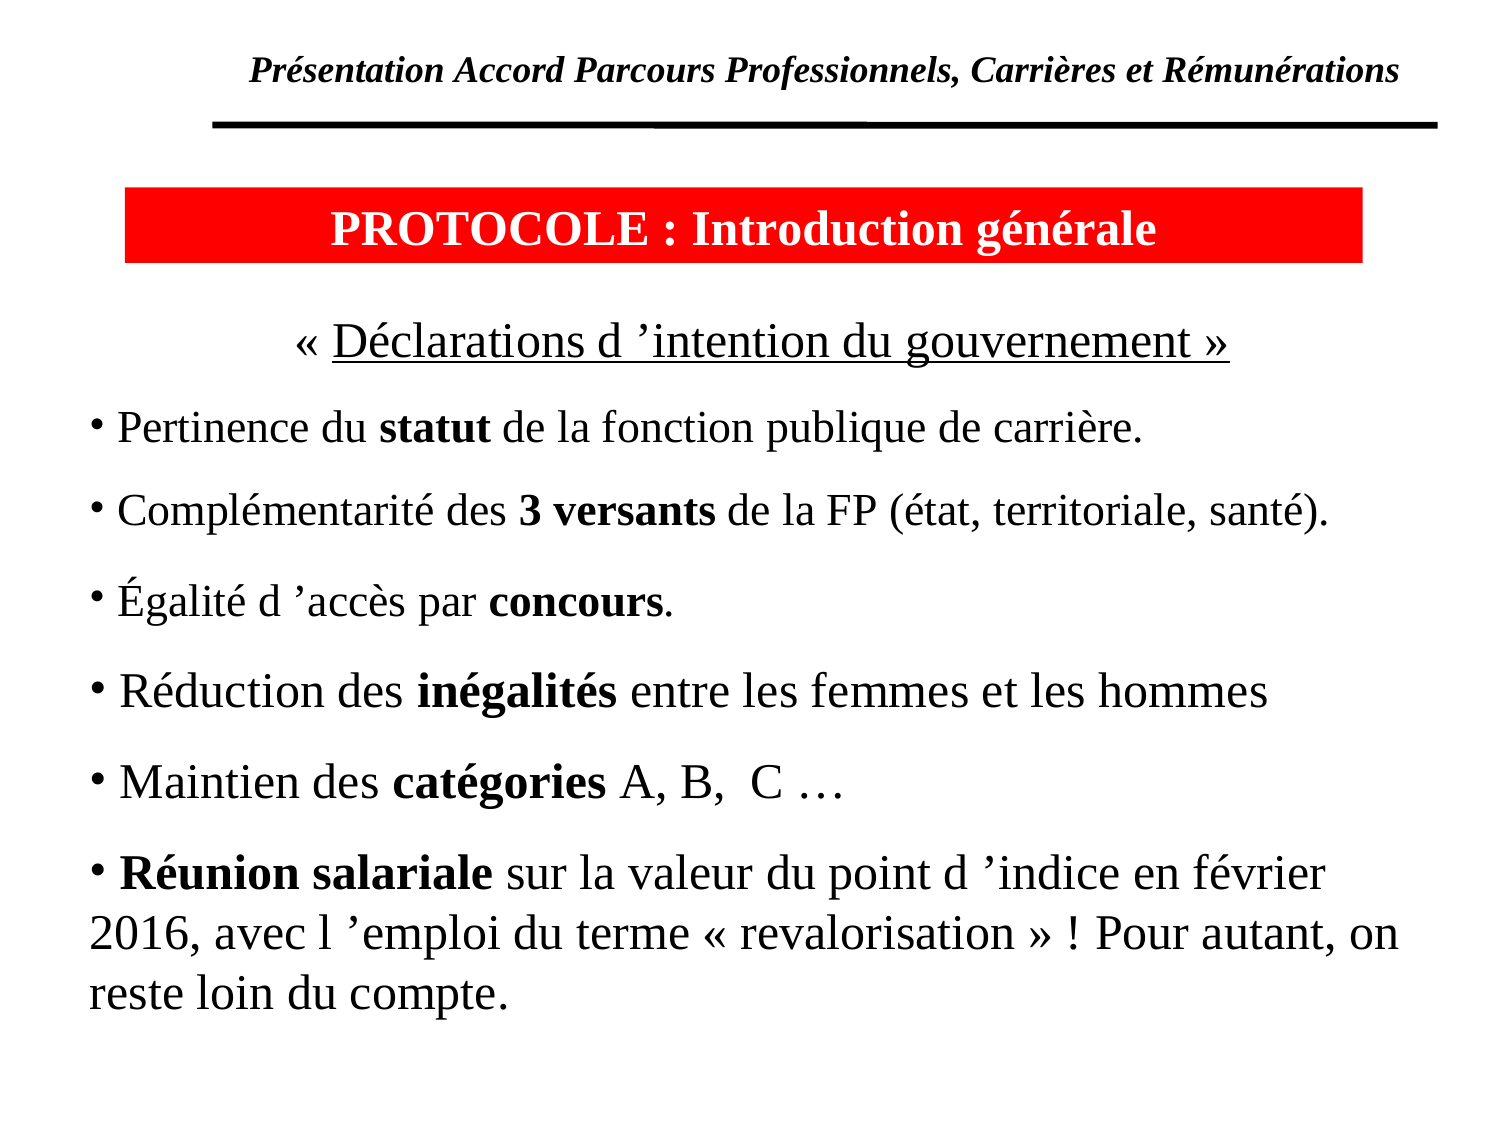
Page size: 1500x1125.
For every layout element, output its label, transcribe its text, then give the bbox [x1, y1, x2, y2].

text_box PROTOCOLE : Introduction générale [124, 187, 1363, 263]
text_box « Déclarations d ’intention du gouvernement » Pertinence du statut de la fonction publique de carrière. Complémentarité des 3 versants de la FP (état, territoriale, santé). Égalité d ’accès par concours. Réduction des inégalités entre les femmes et les hommes Maintien des catégories A, B, C … Réunion salariale sur la valeur du point d ’indice en février 2016, avec l ’emploi du terme « revalorisation » ! Pour autant, on reste loin du compte. [74, 299, 1450, 1028]
text_box Présentation Accord Parcours Professionnels, Carrières et Rémunérations [174, 37, 1476, 100]
